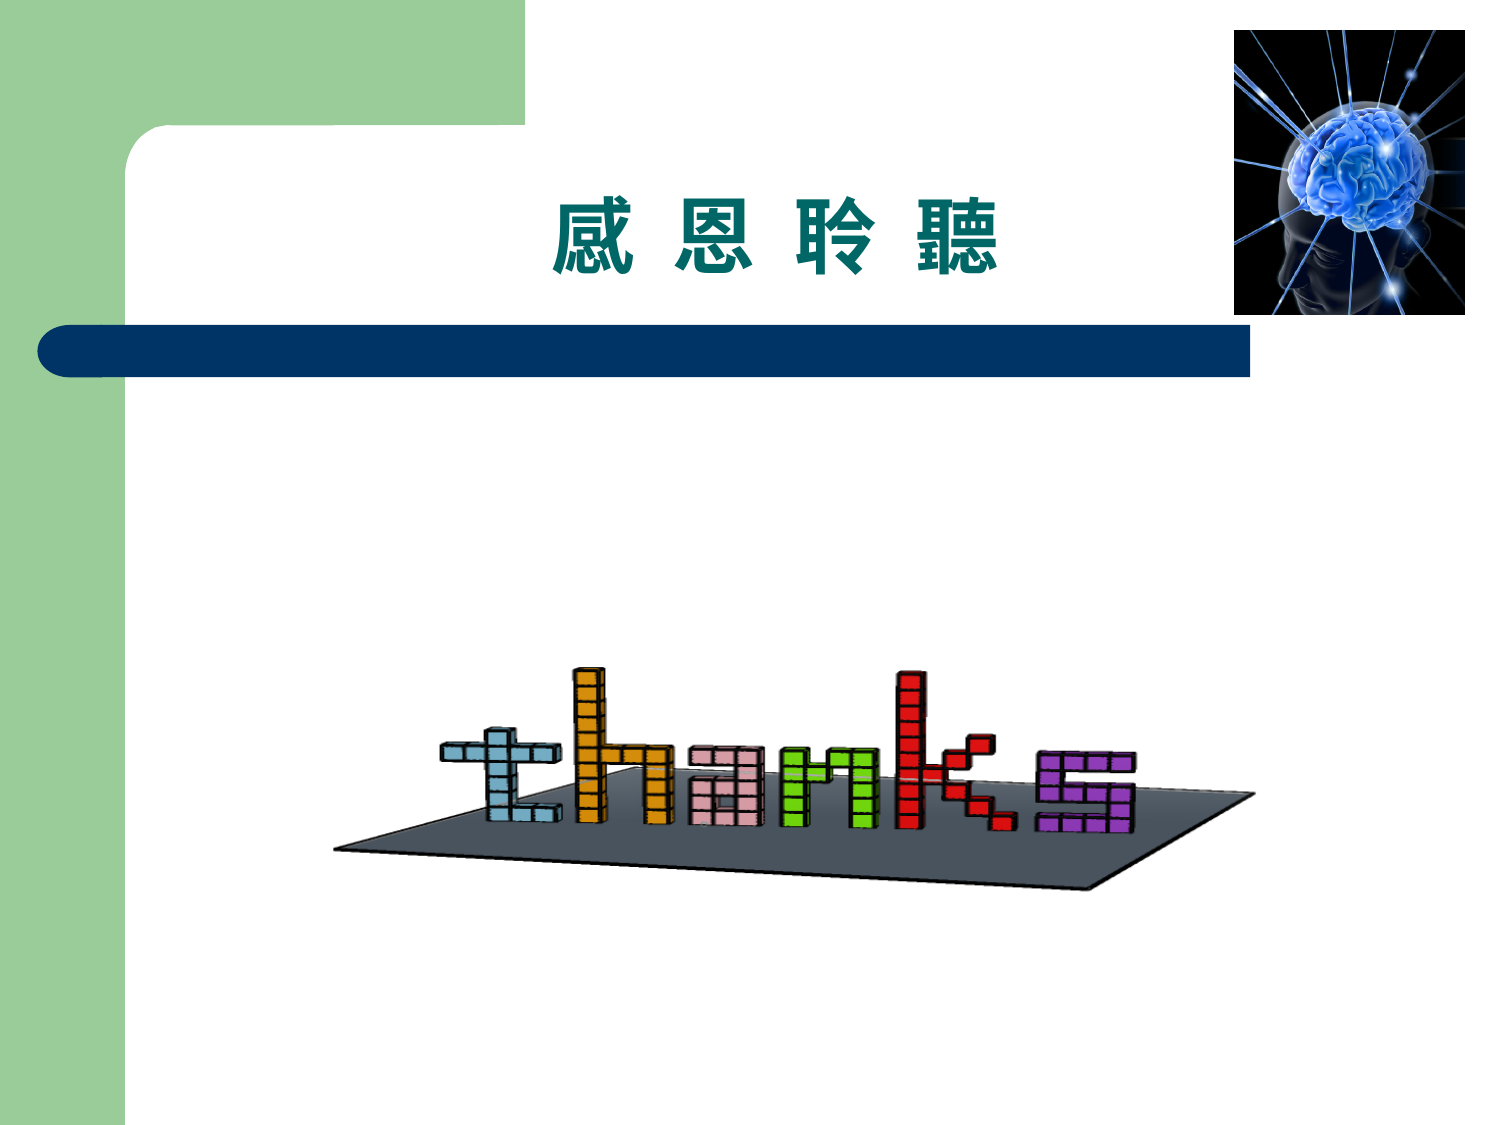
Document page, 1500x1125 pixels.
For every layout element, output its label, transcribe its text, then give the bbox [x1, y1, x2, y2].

picture [253, 403, 1329, 1125]
title 感 恩 聆 聽 [136, 136, 1234, 301]
picture [1234, 30, 1465, 315]
